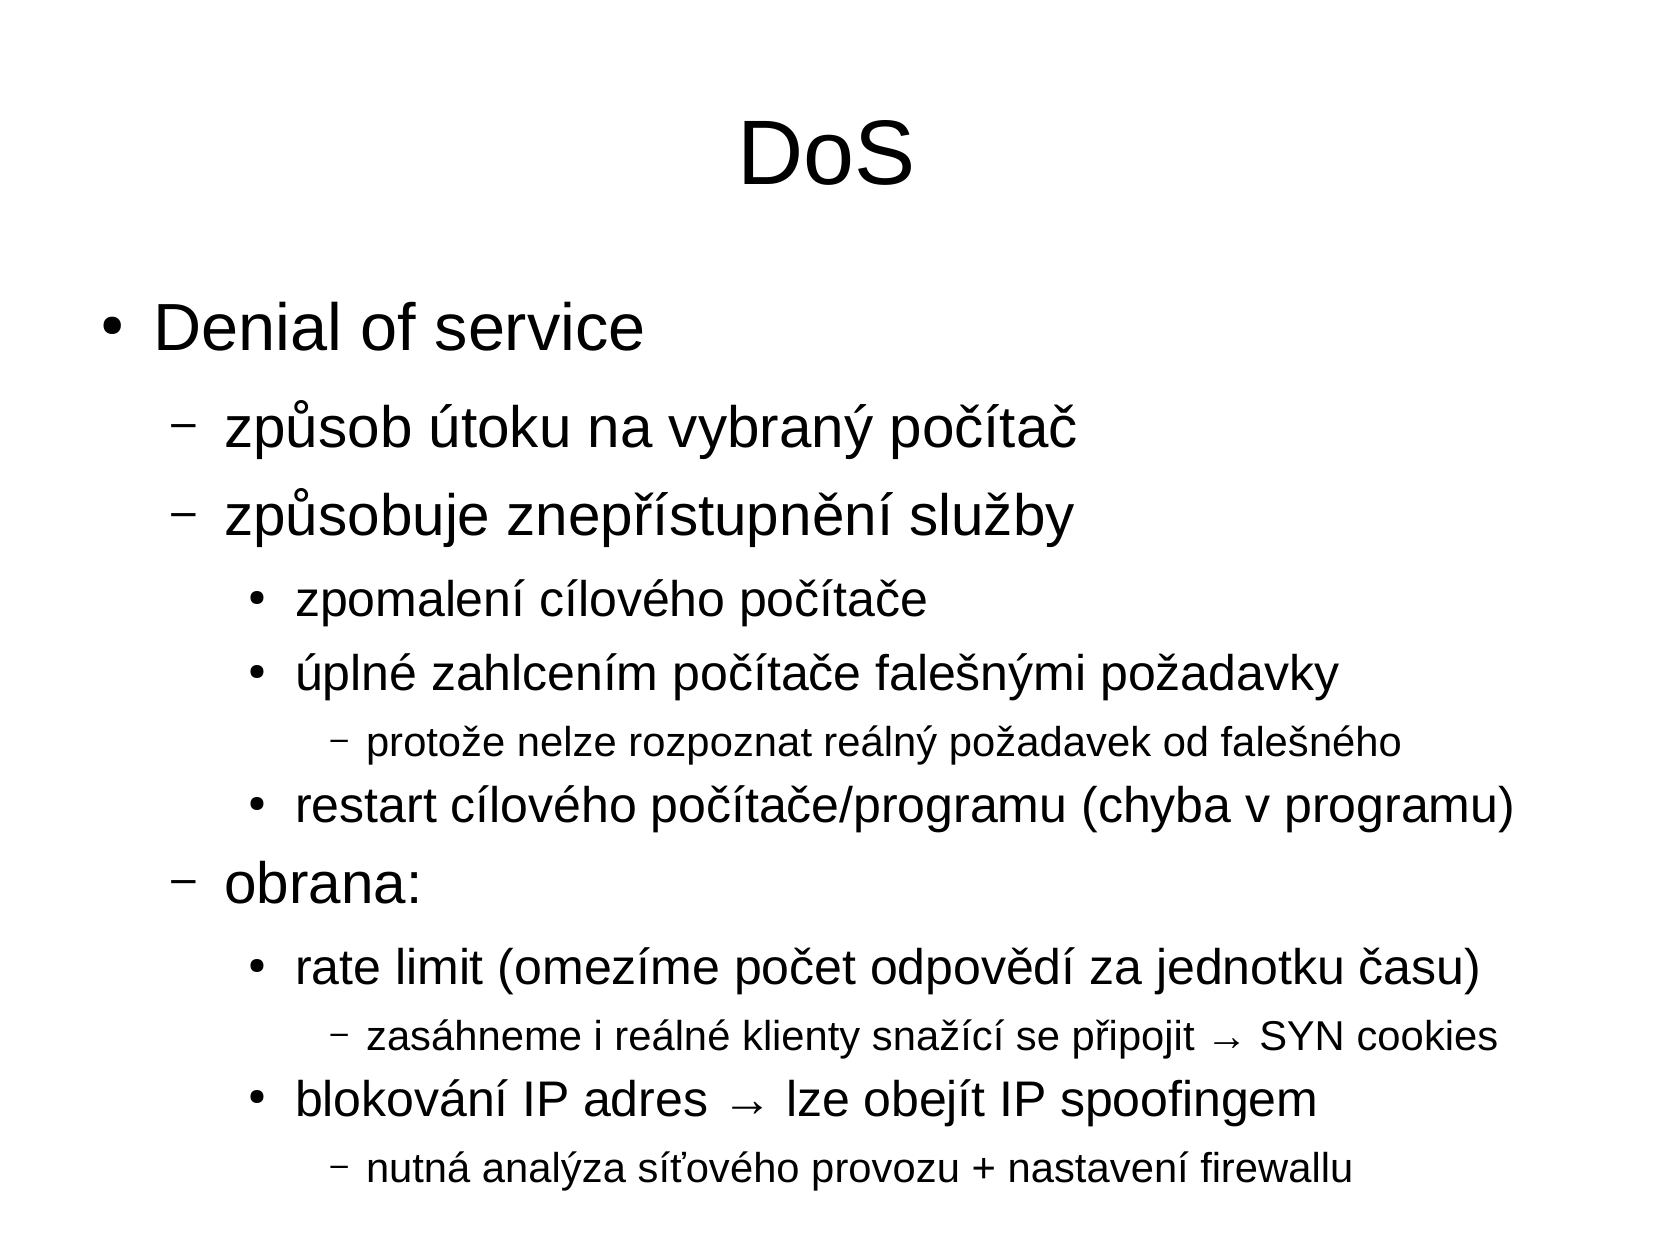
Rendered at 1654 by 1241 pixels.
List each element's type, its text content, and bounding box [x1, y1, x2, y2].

list Denial of service způsob útoku na vybraný počítač způsobuje znepřístupnění služby zpomalení cílového počítače úplné zahlcením počítače falešnými požadavky protože nelze rozpoznat reálný požadavek od falešného restart cílového počítače/programu (chyba v programu) obrana: rate limit (omezíme počet odpovědí za jednotku času) zasáhneme i reálné klienty snažící se připojit → SYN cookies blokování IP adres → lze obejít IP spoofingem nutná analýza síťového provozu + nastavení firewallu [82, 290, 1571, 1191]
title DoS [82, 49, 1571, 257]
